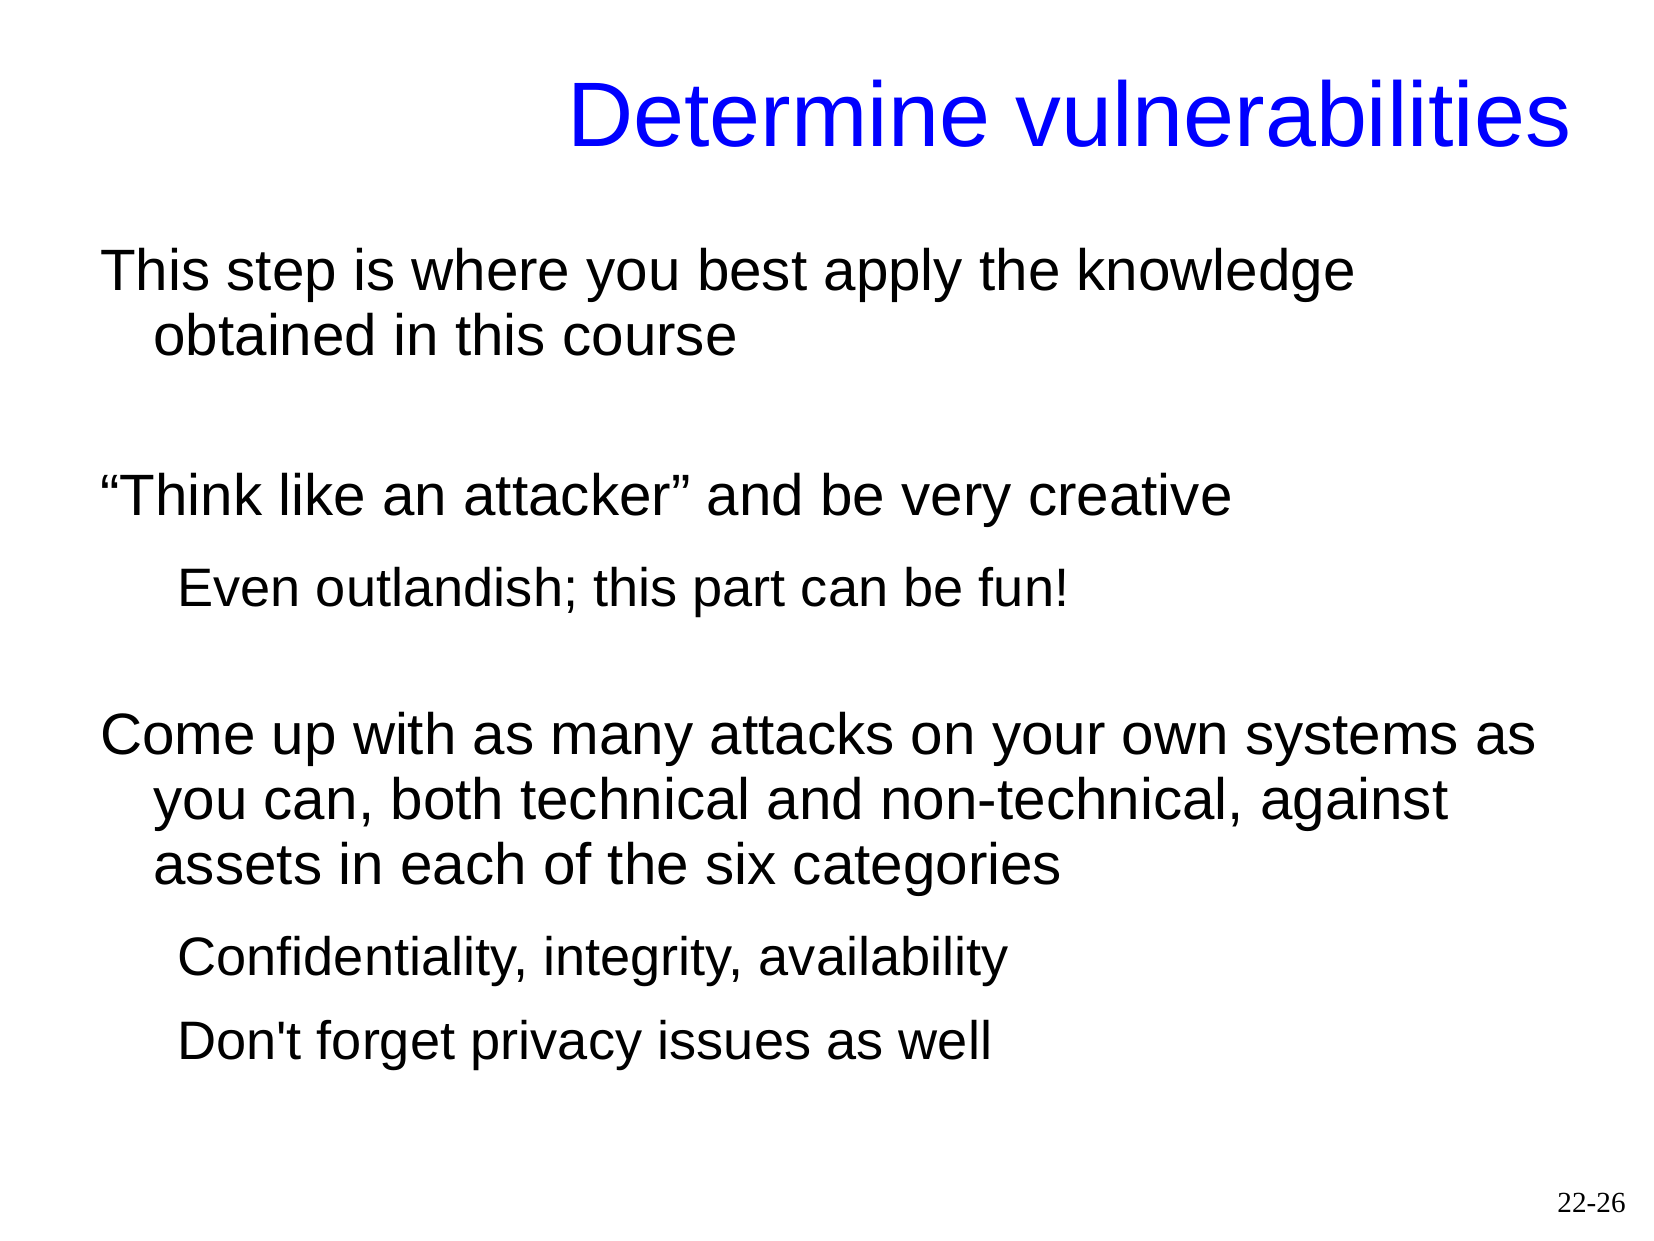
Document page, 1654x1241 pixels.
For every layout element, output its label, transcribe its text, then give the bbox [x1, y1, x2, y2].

list This step is where you best apply the knowledge obtained in this course “Think like an attacker” and be very creative Even outlandish; this part can be fun! Come up with as many attacks on your own systems as you can, both technical and non-technical, against assets in each of the six categories Confidentiality, integrity, availability Don't forget privacy issues as well [82, 237, 1571, 1156]
title Determine vulnerabilities [84, 18, 1573, 211]
